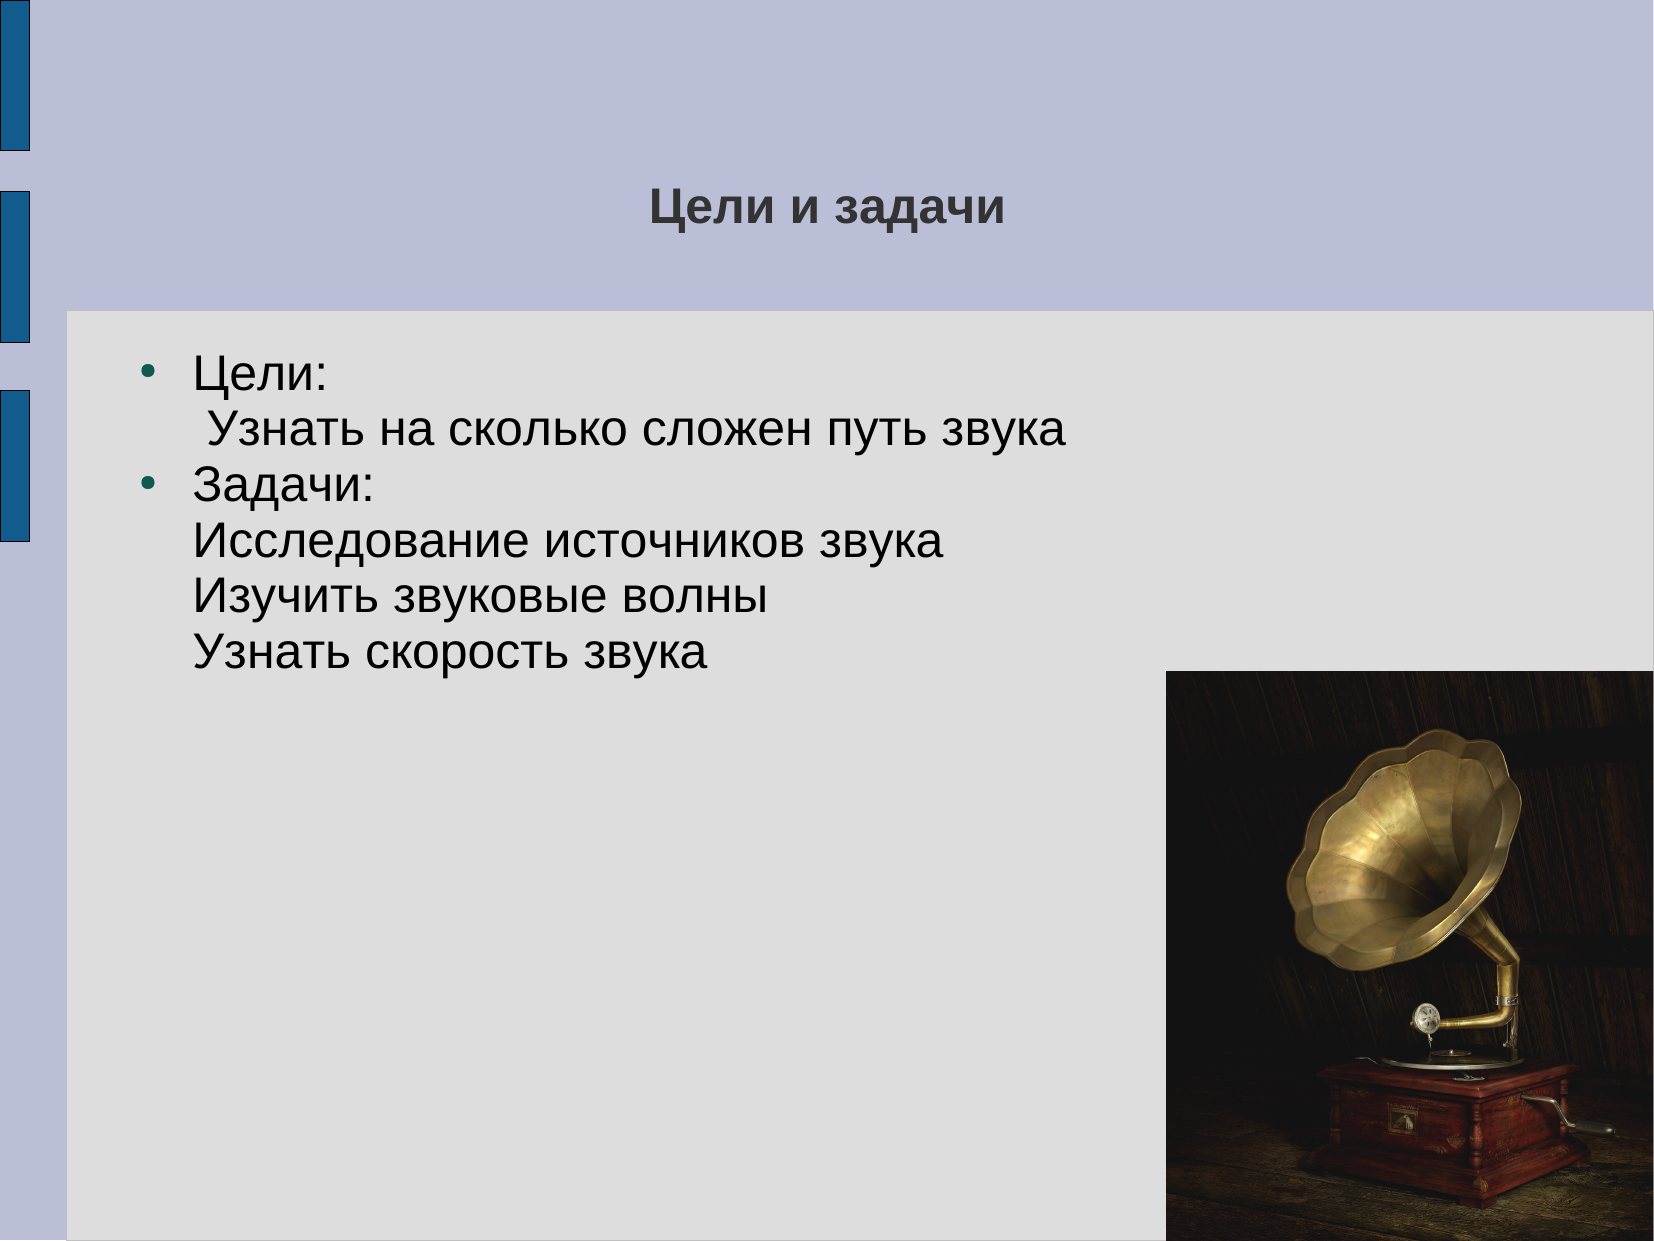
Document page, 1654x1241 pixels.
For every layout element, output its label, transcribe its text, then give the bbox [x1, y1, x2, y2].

list Цели: Узнать на сколько сложен путь звука Задачи: Исследование источников звука Изучить звуковые волны Узнать скорость звука [121, 344, 1534, 1144]
title Цели и задачи [121, 102, 1534, 310]
picture [1166, 671, 1654, 1241]
